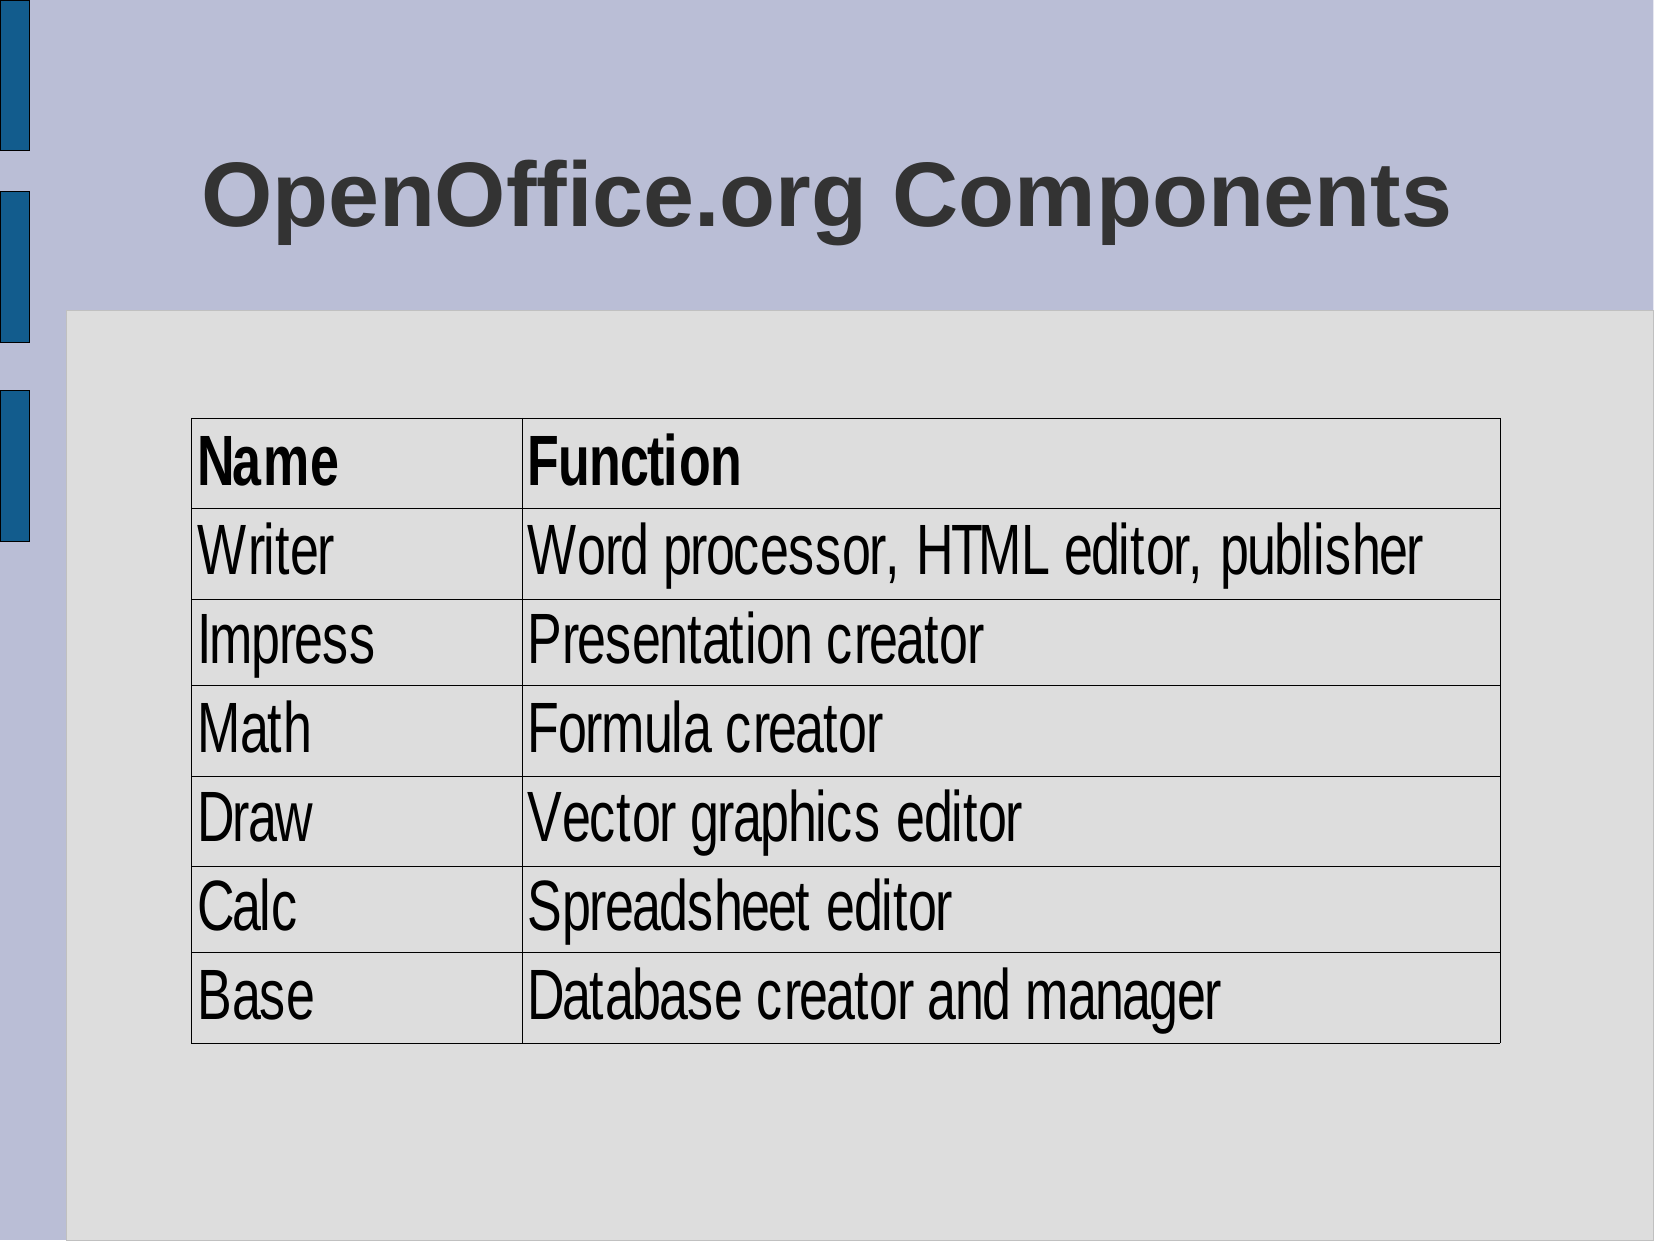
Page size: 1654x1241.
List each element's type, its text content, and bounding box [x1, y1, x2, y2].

chart [187, 412, 1504, 1051]
title OpenOffice.org Components [121, 91, 1534, 299]
